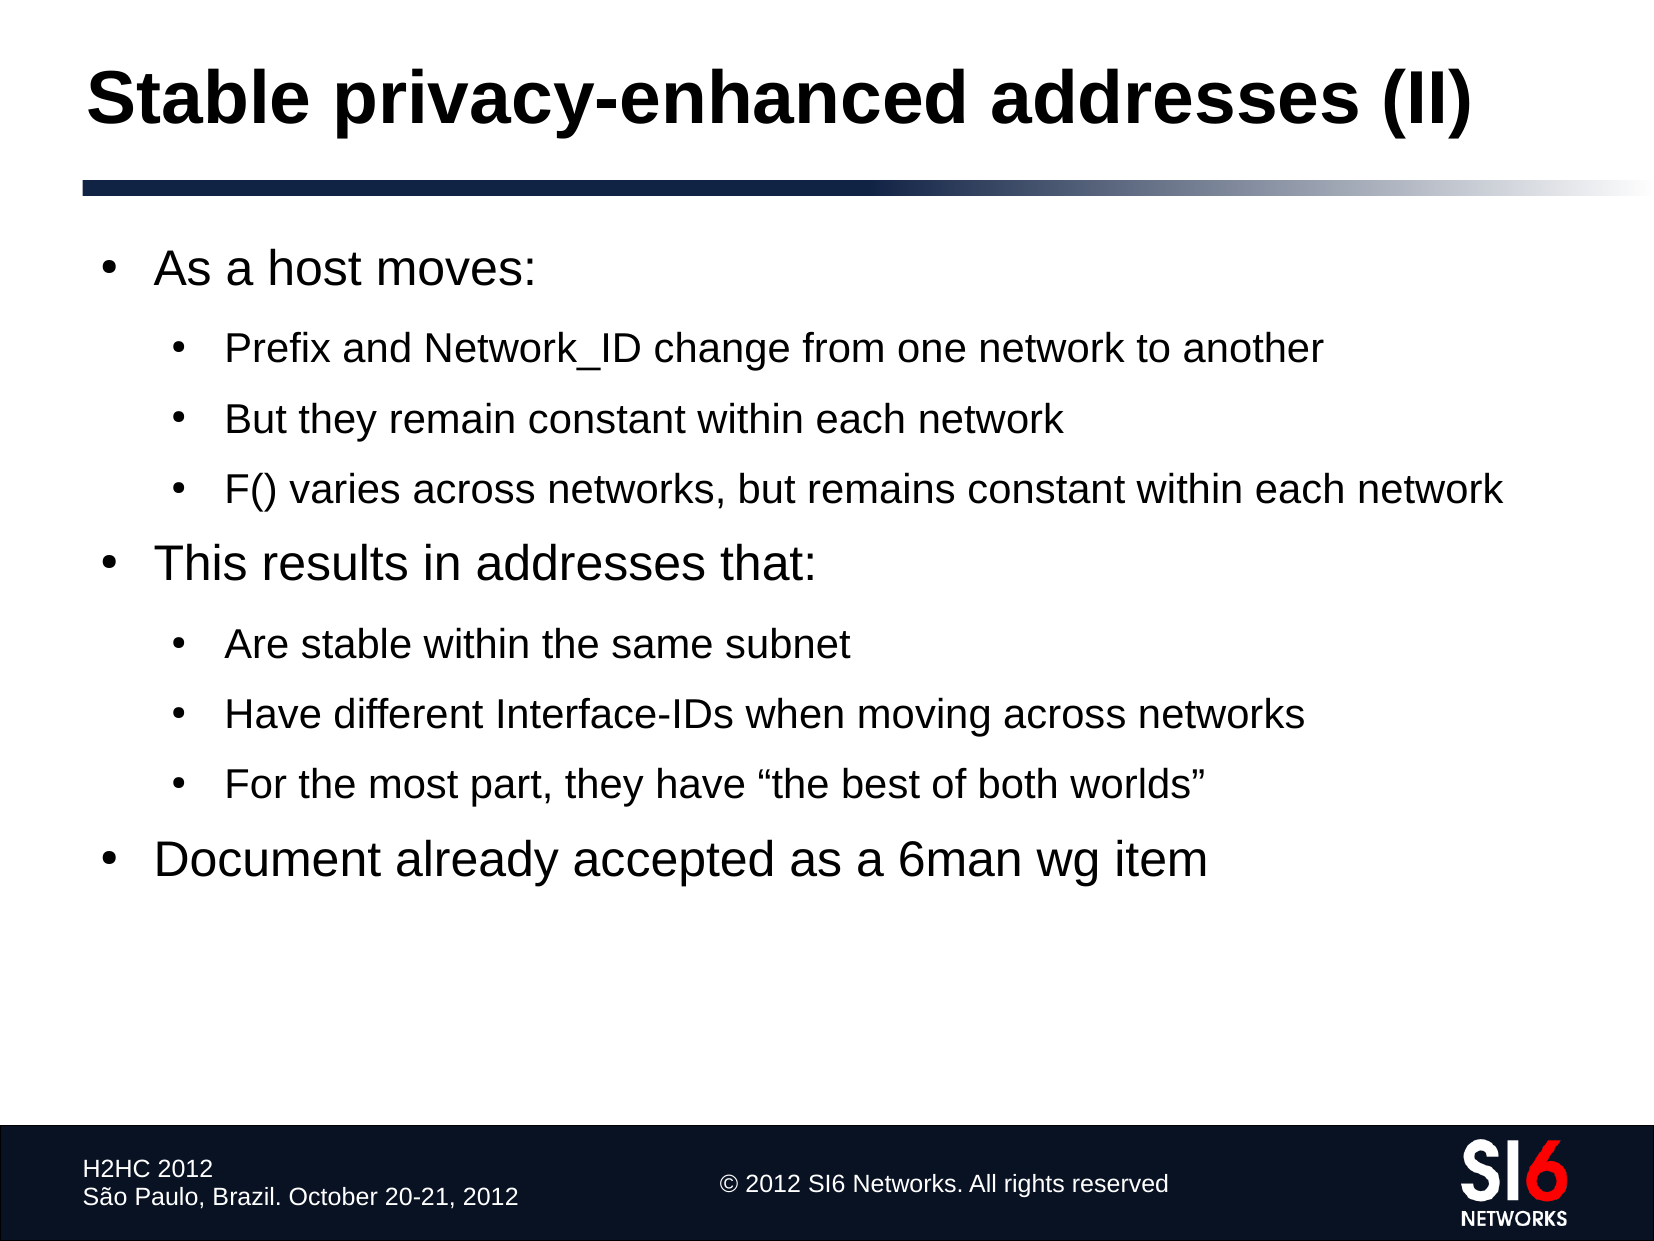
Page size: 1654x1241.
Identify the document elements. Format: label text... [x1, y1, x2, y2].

title Stable privacy-enhanced addresses (II) [86, 30, 1576, 166]
list As a host moves: Prefix and Network_ID change from one network to another But they remain constant within each network F() varies across networks, but remains constant within each network This results in addresses that: Are stable within the same subnet Have different Interface-IDs when moving across networks For the most part, they have “the best of both worlds” Document already accepted as a 6man wg item [82, 240, 1571, 1059]
picture [1461, 1139, 1567, 1226]
